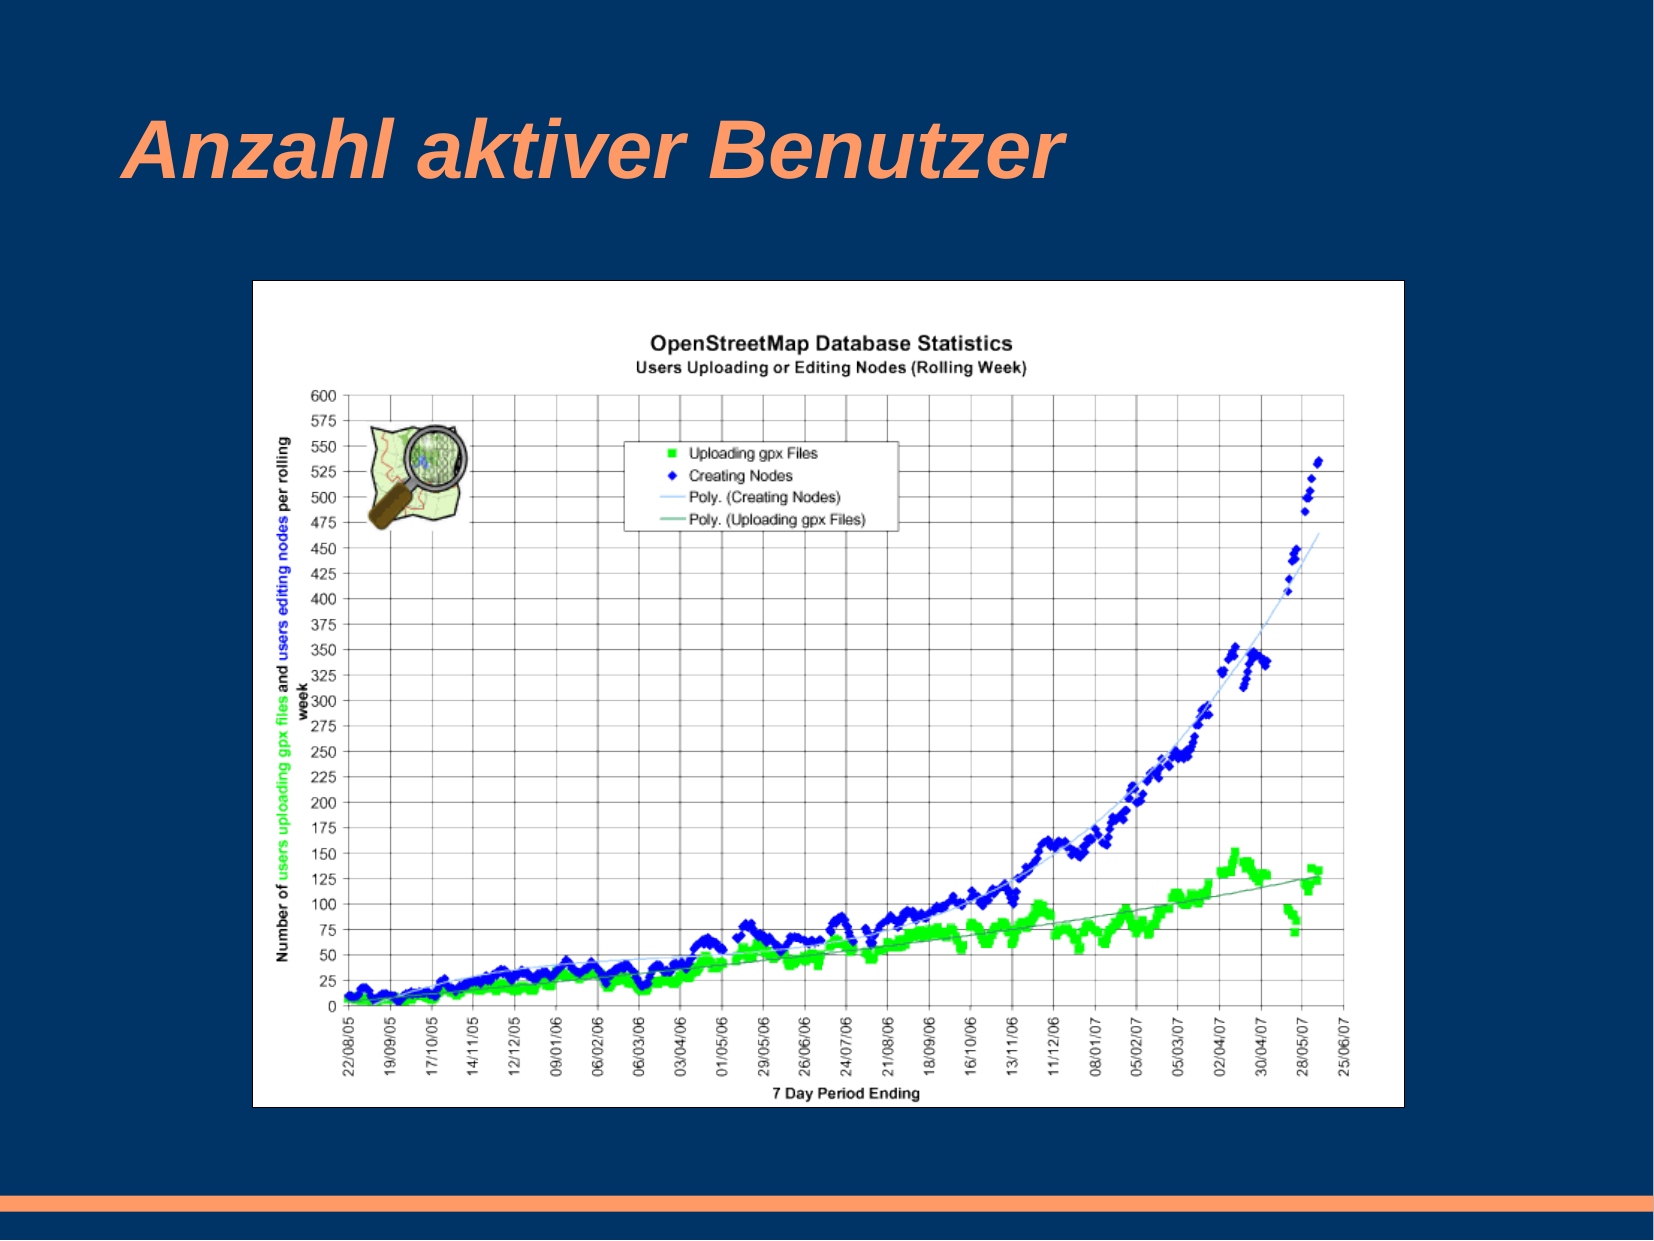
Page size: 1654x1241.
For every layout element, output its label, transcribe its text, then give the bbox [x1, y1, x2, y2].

picture [236, 236, 1421, 1152]
title Anzahl aktiver Benutzer [121, 46, 1534, 254]
